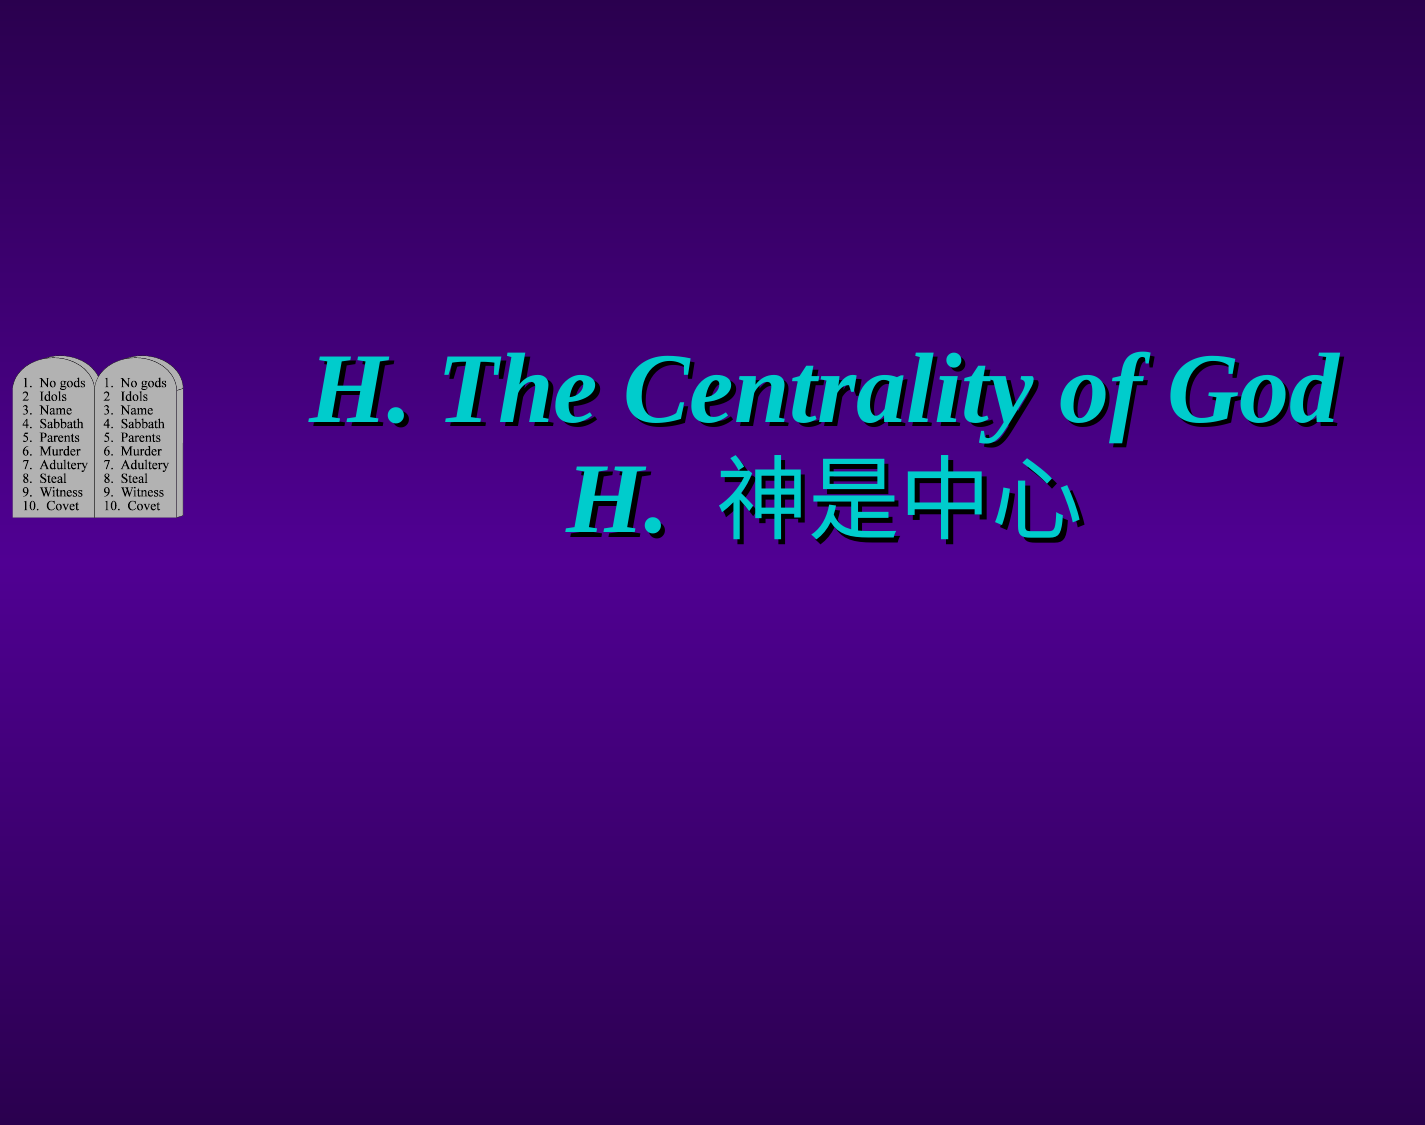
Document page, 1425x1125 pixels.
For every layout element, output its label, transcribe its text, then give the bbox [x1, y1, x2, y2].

title H. The Centrality of God H. 神是中心 [225, 316, 1425, 572]
